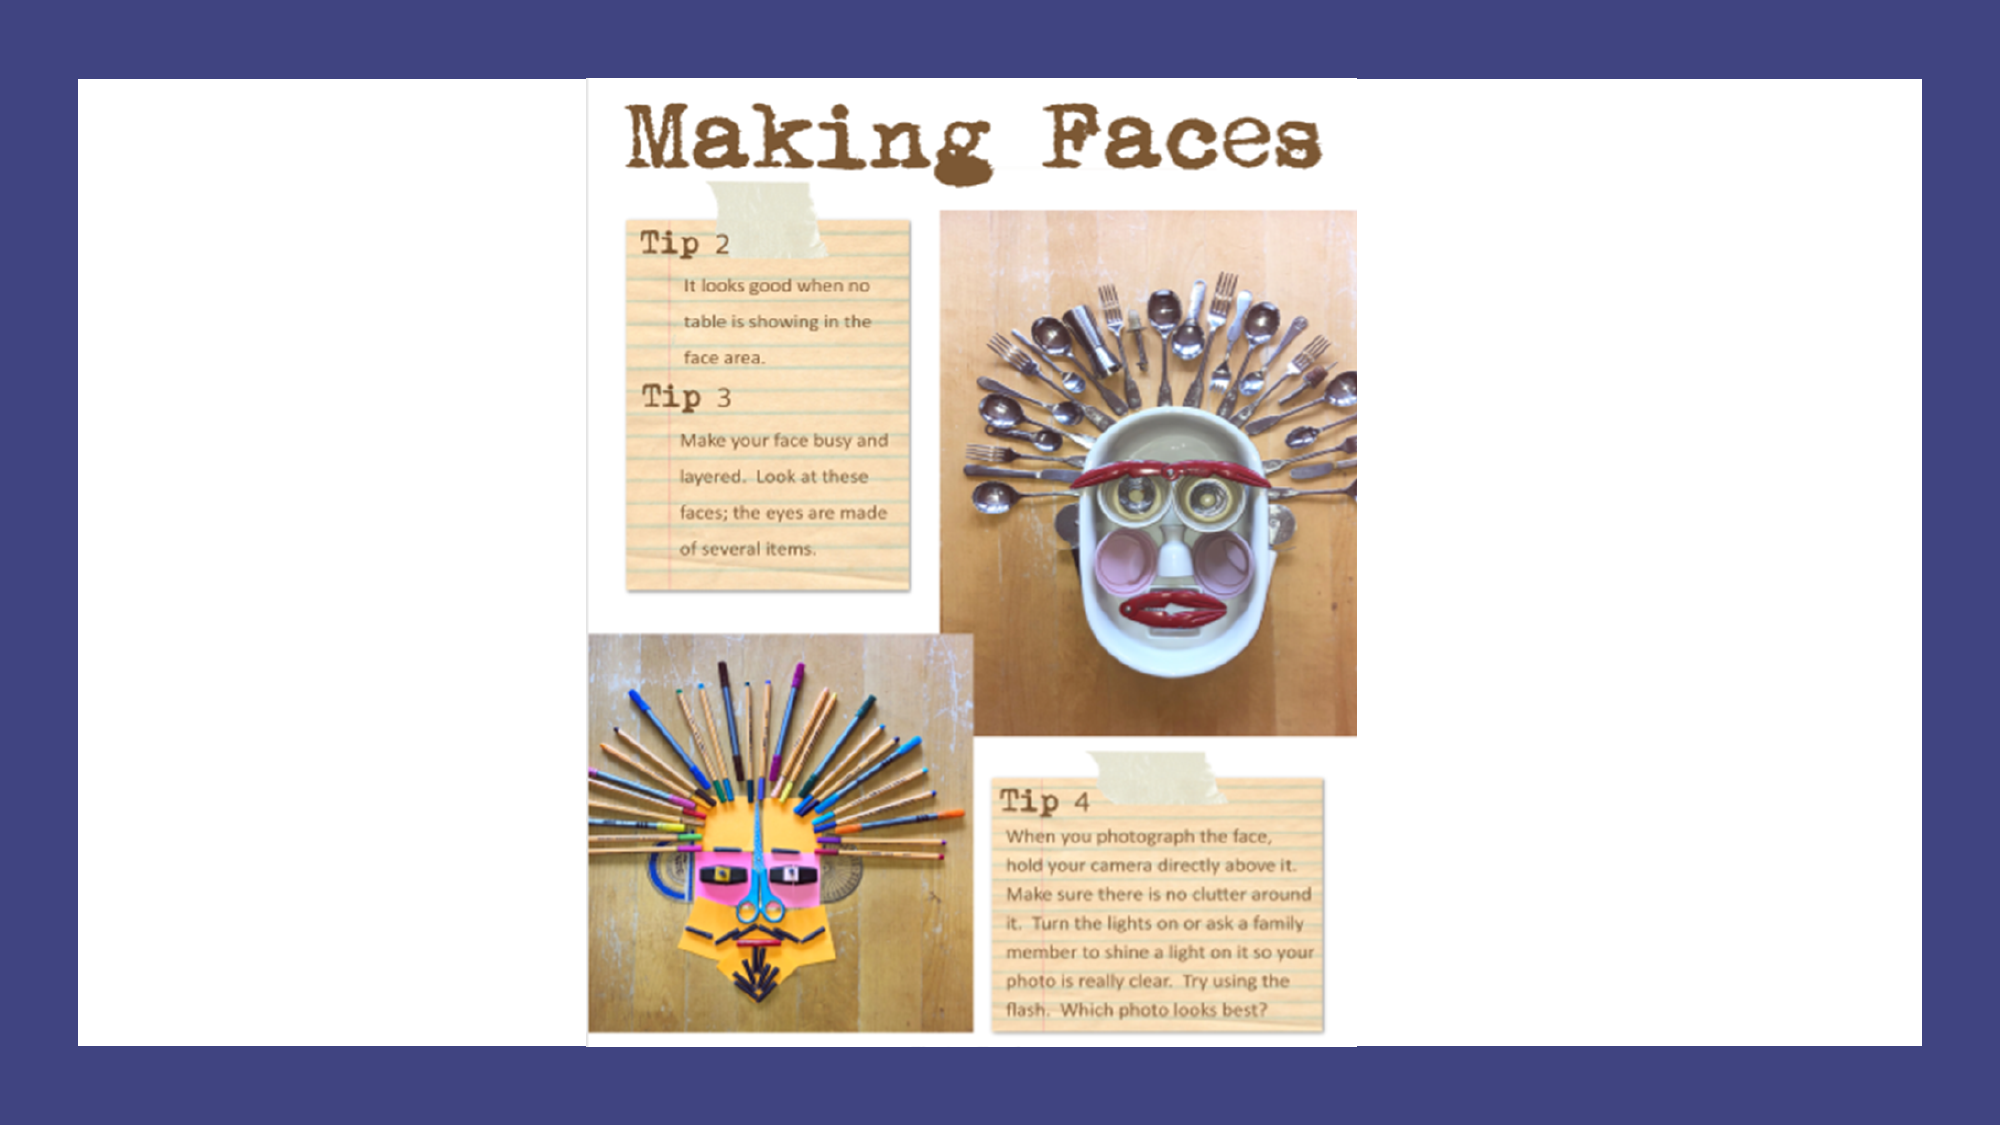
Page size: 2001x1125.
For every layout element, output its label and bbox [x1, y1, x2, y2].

text_box [0, 0, 2000, 1125]
picture [586, 78, 1357, 1047]
